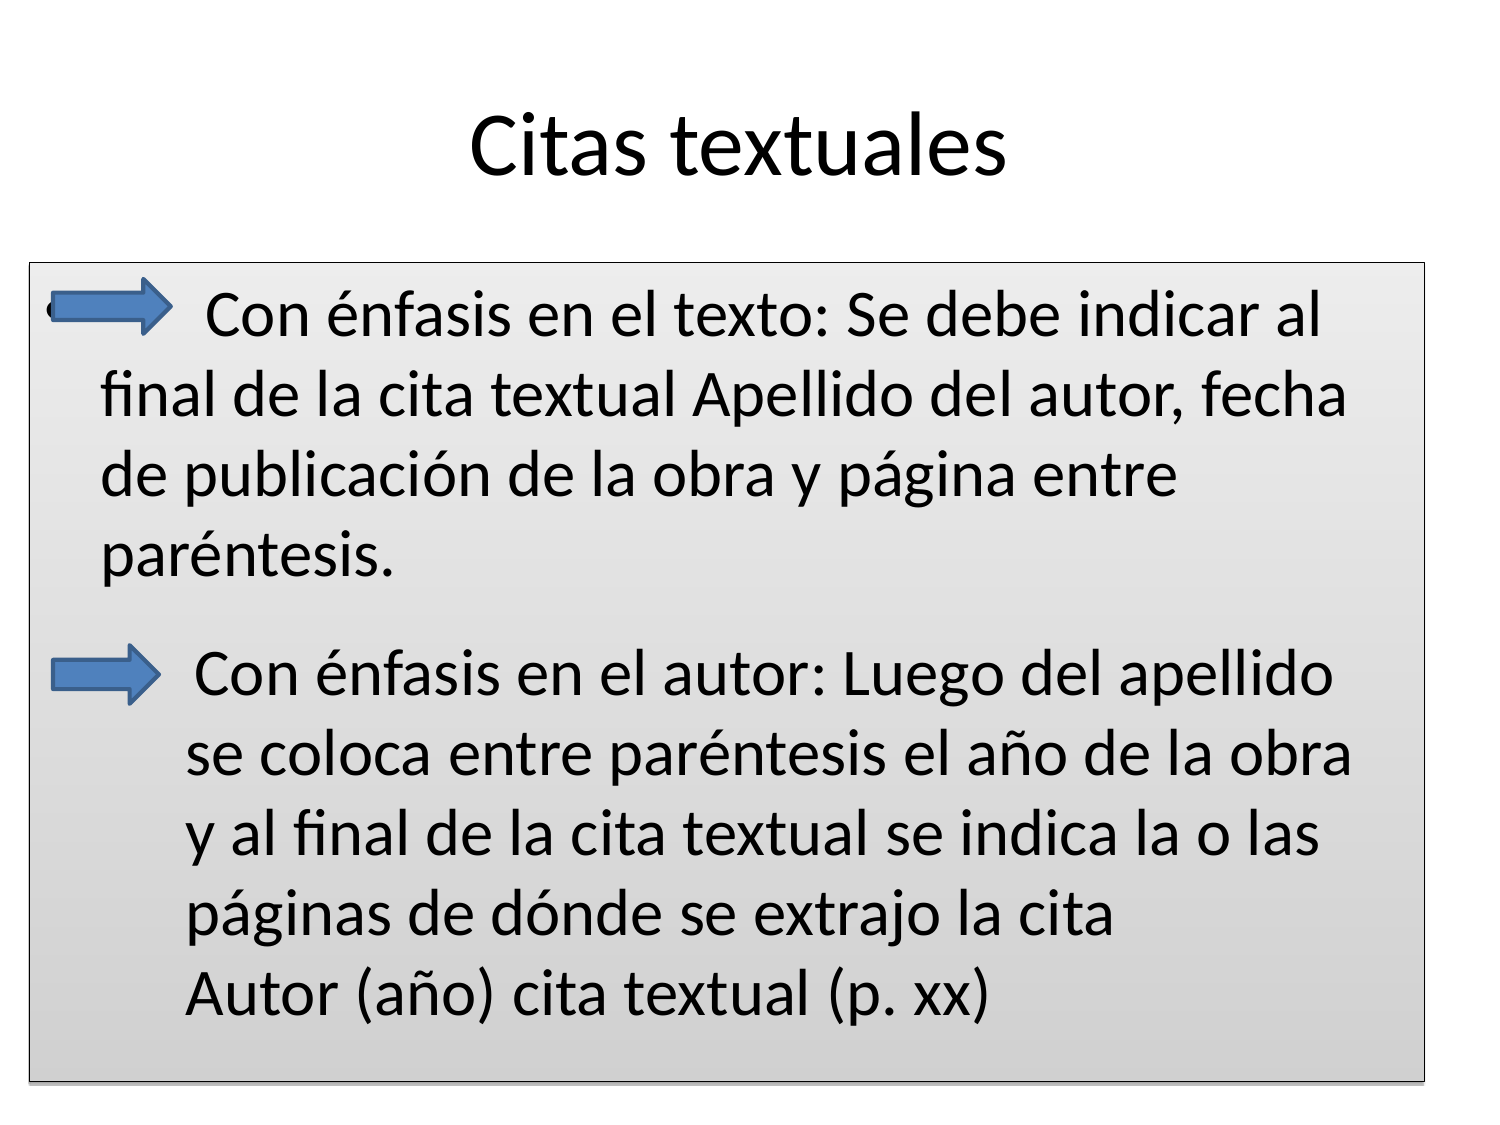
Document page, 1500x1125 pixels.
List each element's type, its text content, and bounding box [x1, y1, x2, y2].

text_box [53, 645, 159, 704]
text_box Con énfasis en el texto: Se debe indicar al final de la cita textual Apellido del autor, fecha de publicación de la obra y página entre paréntesis. [29, 262, 1425, 1082]
text_box Con énfasis en el autor: Luego del apellido se coloca entre paréntesis el año de la obra y al final de la cita textual se indica la o las páginas de dónde se extrajo la cita Autor (año) cita textual (p. xx) [171, 621, 1385, 1037]
text_box [53, 278, 171, 334]
text_box Citas textuales [75, 45, 1425, 233]
